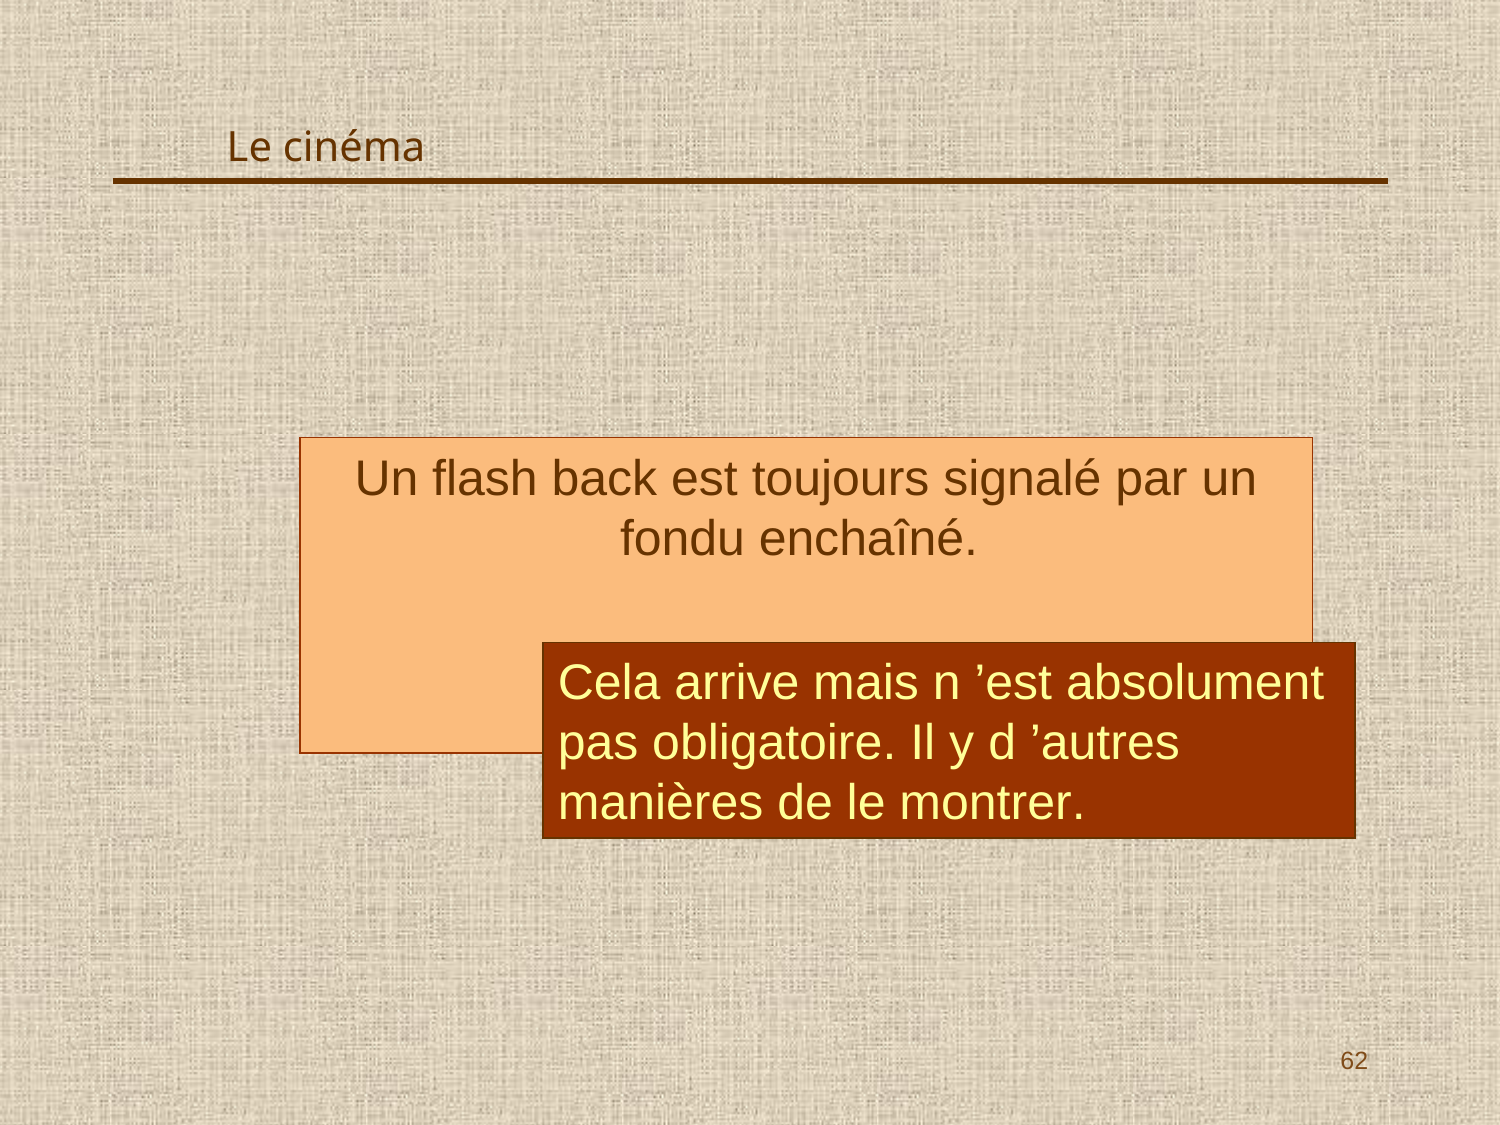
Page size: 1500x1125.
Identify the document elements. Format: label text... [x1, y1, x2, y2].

text_box Le cinéma [211, 112, 441, 178]
text_box Un flash back est toujours signalé par un fondu enchaîné. V / F ? [299, 437, 1313, 753]
picture [0, 0, 1500, 1125]
text_box Cela arrive mais n ’est absolument pas obligatoire. Il y d ’autres manières de le montrer. [543, 642, 1356, 838]
